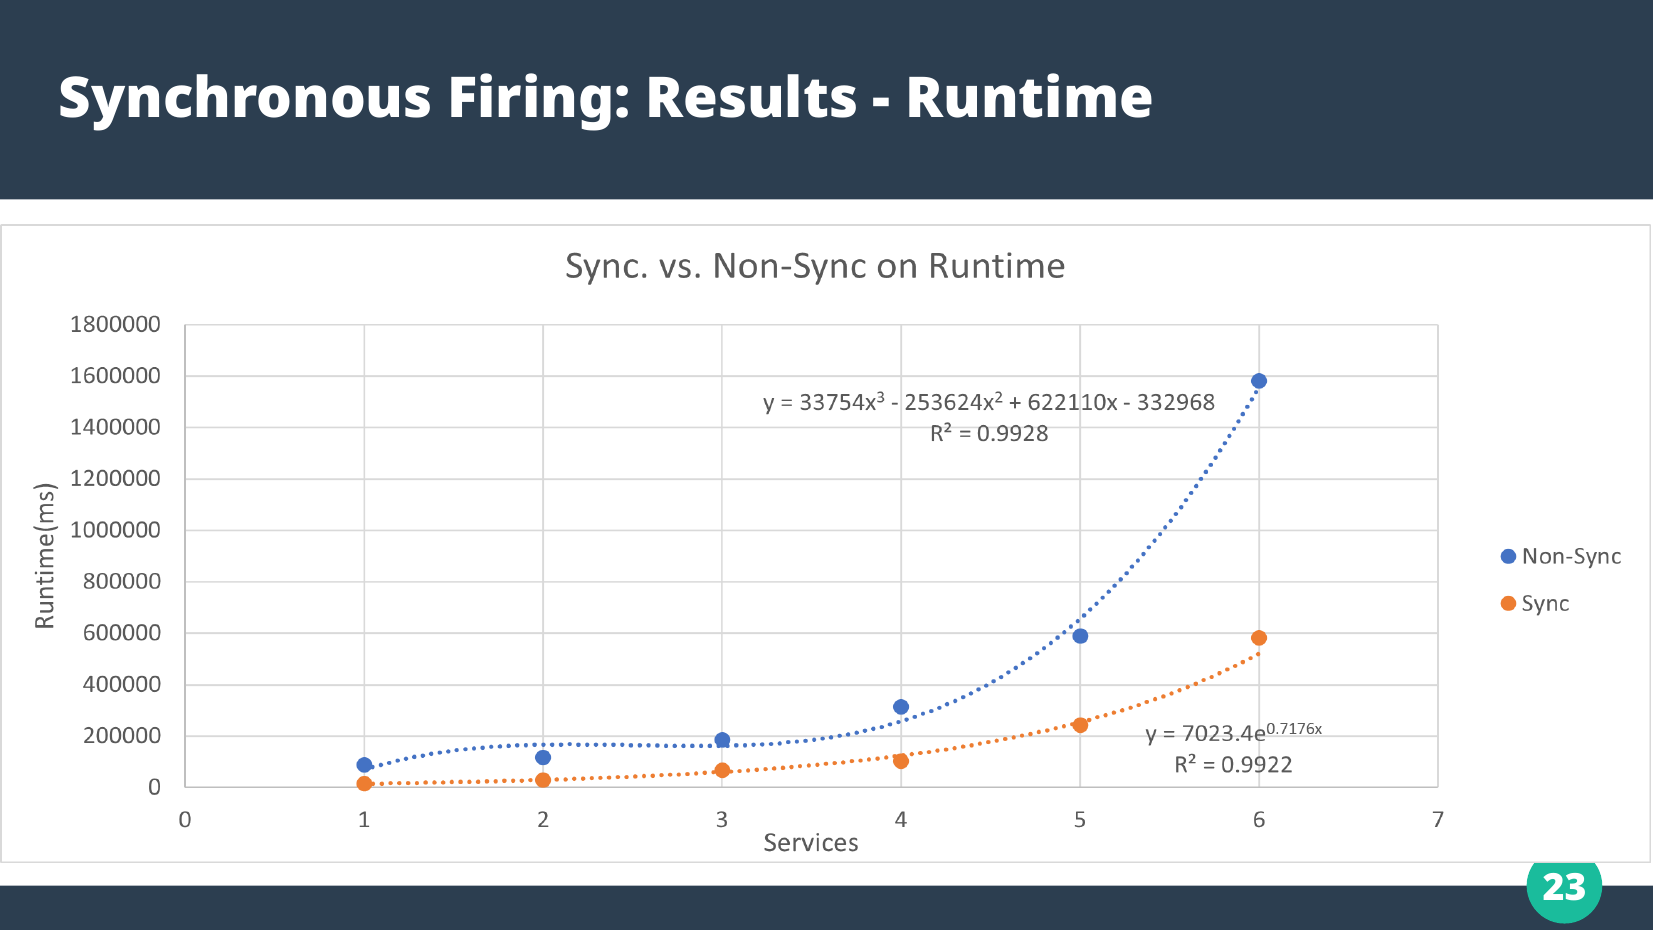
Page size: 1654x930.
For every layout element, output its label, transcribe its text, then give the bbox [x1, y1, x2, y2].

title Synchronous Firing: Results - Runtime [58, 36, 1594, 156]
picture [0, 224, 1651, 863]
